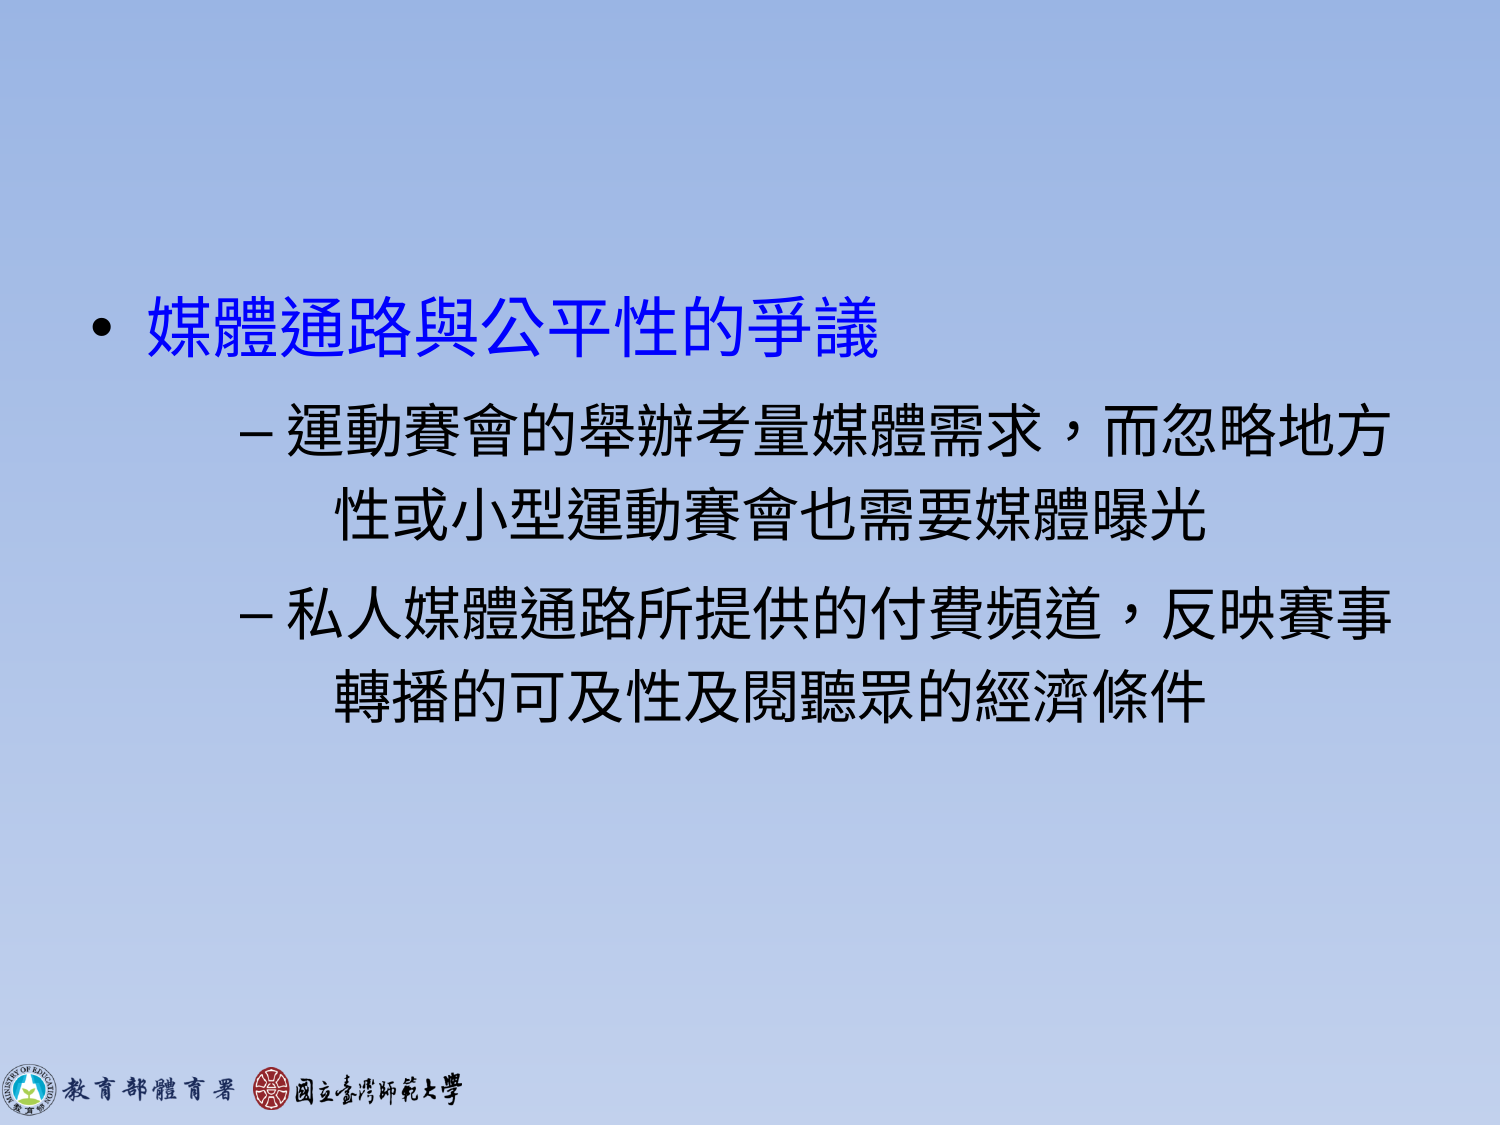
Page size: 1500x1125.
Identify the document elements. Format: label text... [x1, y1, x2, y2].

list 媒體通路與公平性的爭議 運動賽會的舉辦考量媒體需求，而忽略地方性或小型運動賽會也需要媒體曝光 私人媒體通路所提供的付費頻道，反映賽事轉播的可及性及閱聽眾的經濟條件 [75, 262, 1426, 867]
